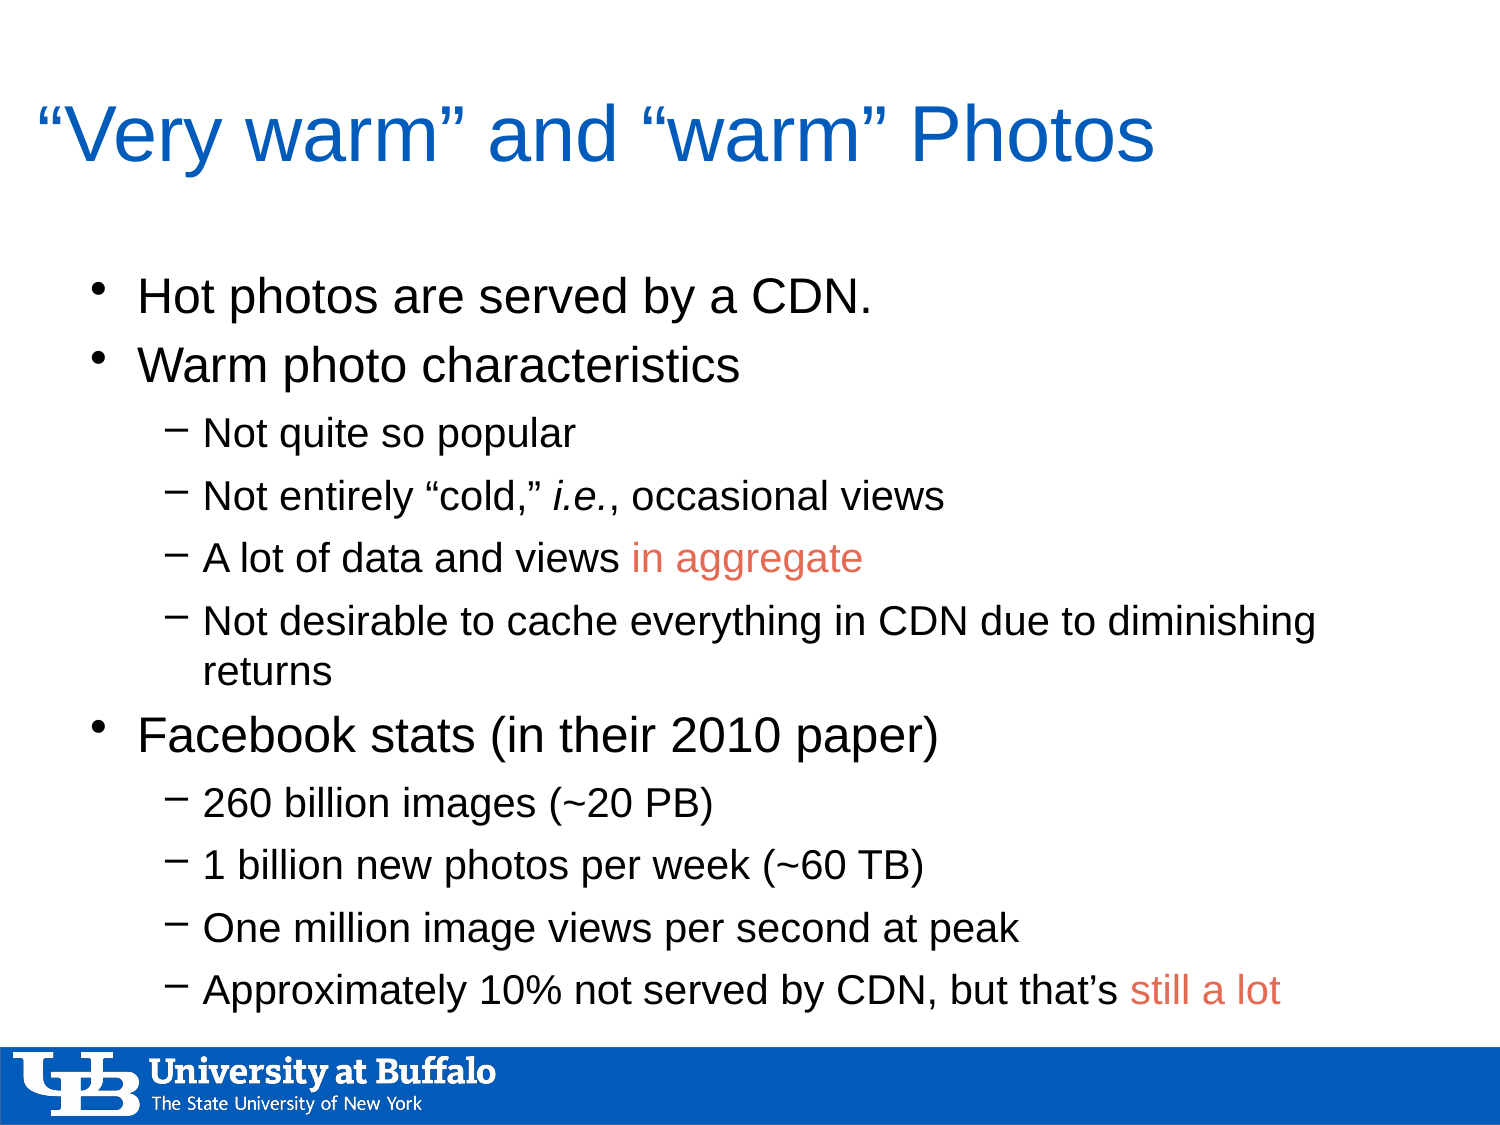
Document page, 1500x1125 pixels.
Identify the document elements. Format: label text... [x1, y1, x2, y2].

title “Very warm” and “warm” Photos [37, 95, 1388, 173]
picture [13, 1052, 496, 1116]
list Hot photos are served by a CDN. Warm photo characteristics Not quite so popular Not entirely “cold,” i.e., occasional views A lot of data and views in aggregate Not desirable to cache everything in CDN due to diminishing returns Facebook stats (in their 2010 paper) 260 billion images (~20 PB) 1 billion new photos per week (~60 TB) One million image views per second at peak Approximately 10% not served by CDN, but that’s still a lot [75, 263, 1425, 916]
